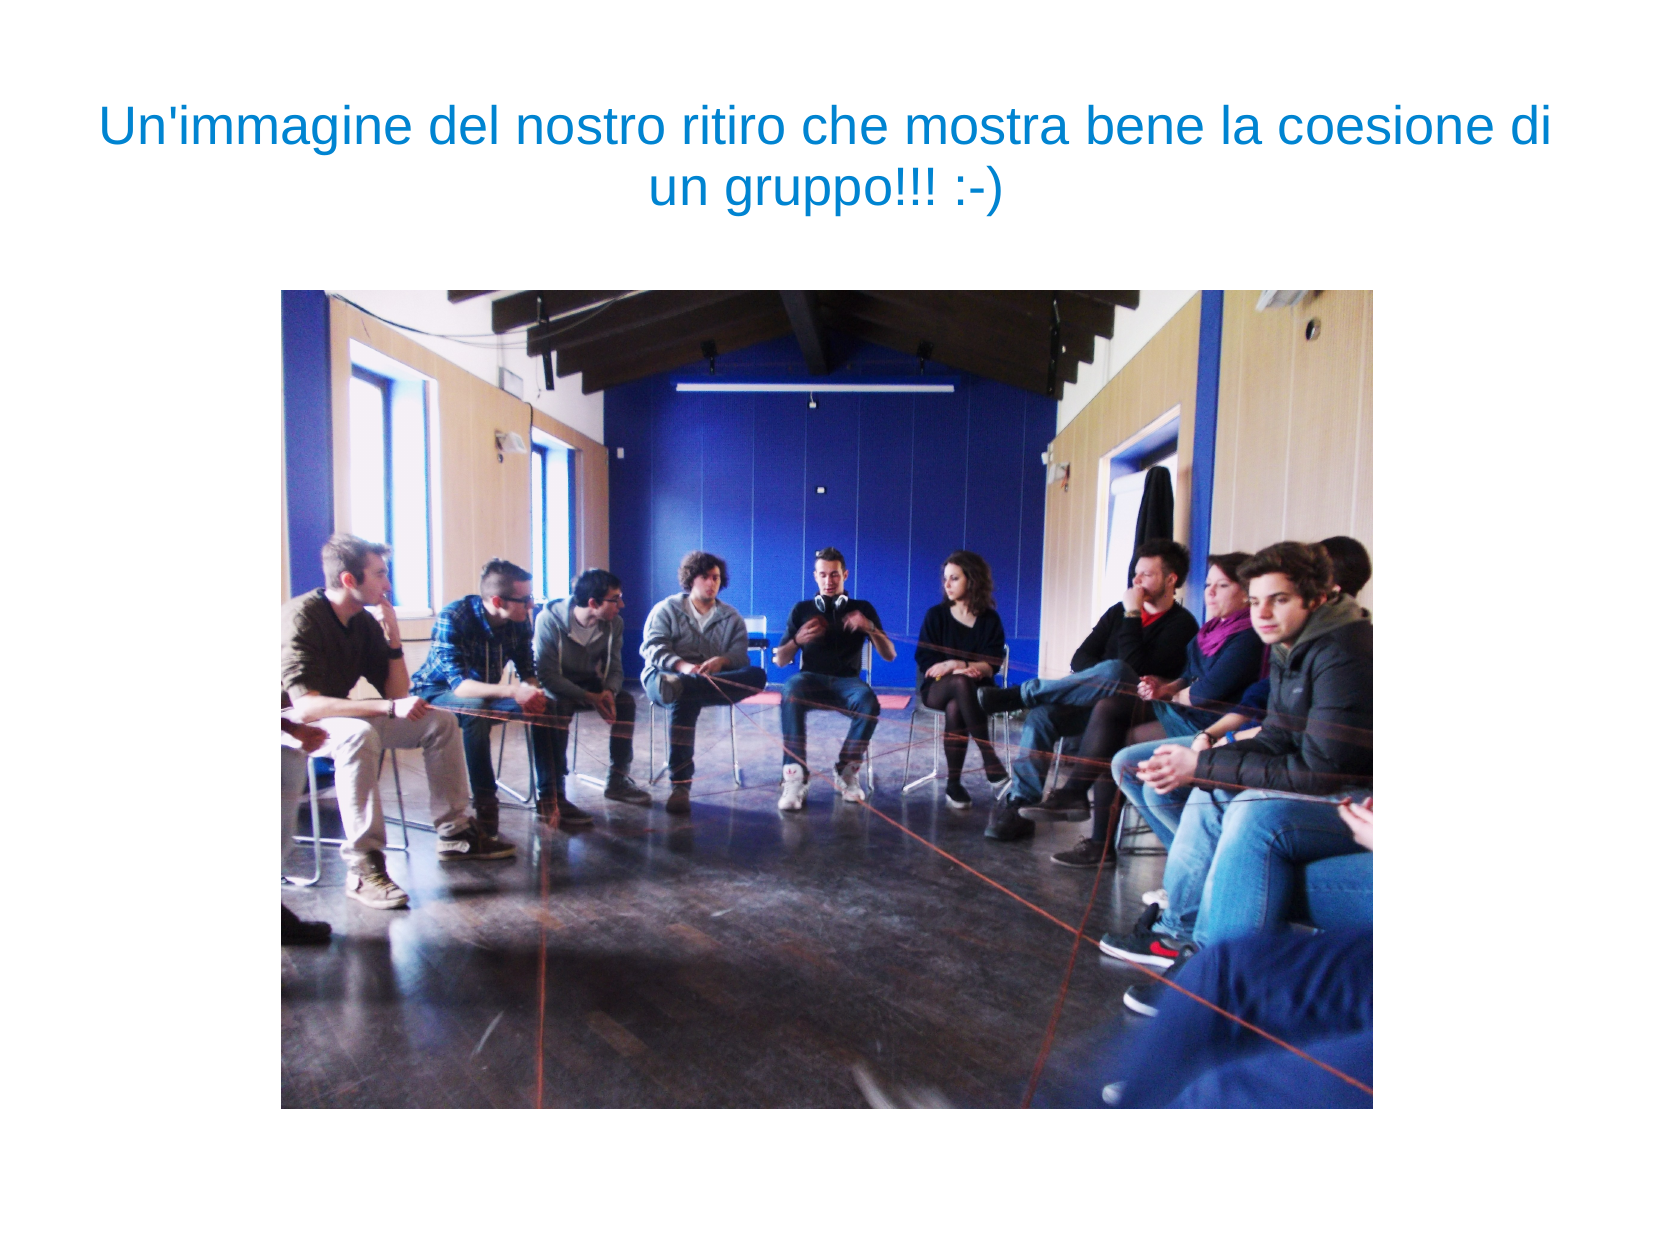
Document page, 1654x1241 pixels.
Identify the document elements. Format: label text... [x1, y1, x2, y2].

title Un'immagine del nostro ritiro che mostra bene la coesione di un gruppo!!! :-) [82, 52, 1571, 260]
picture [281, 290, 1373, 1109]
